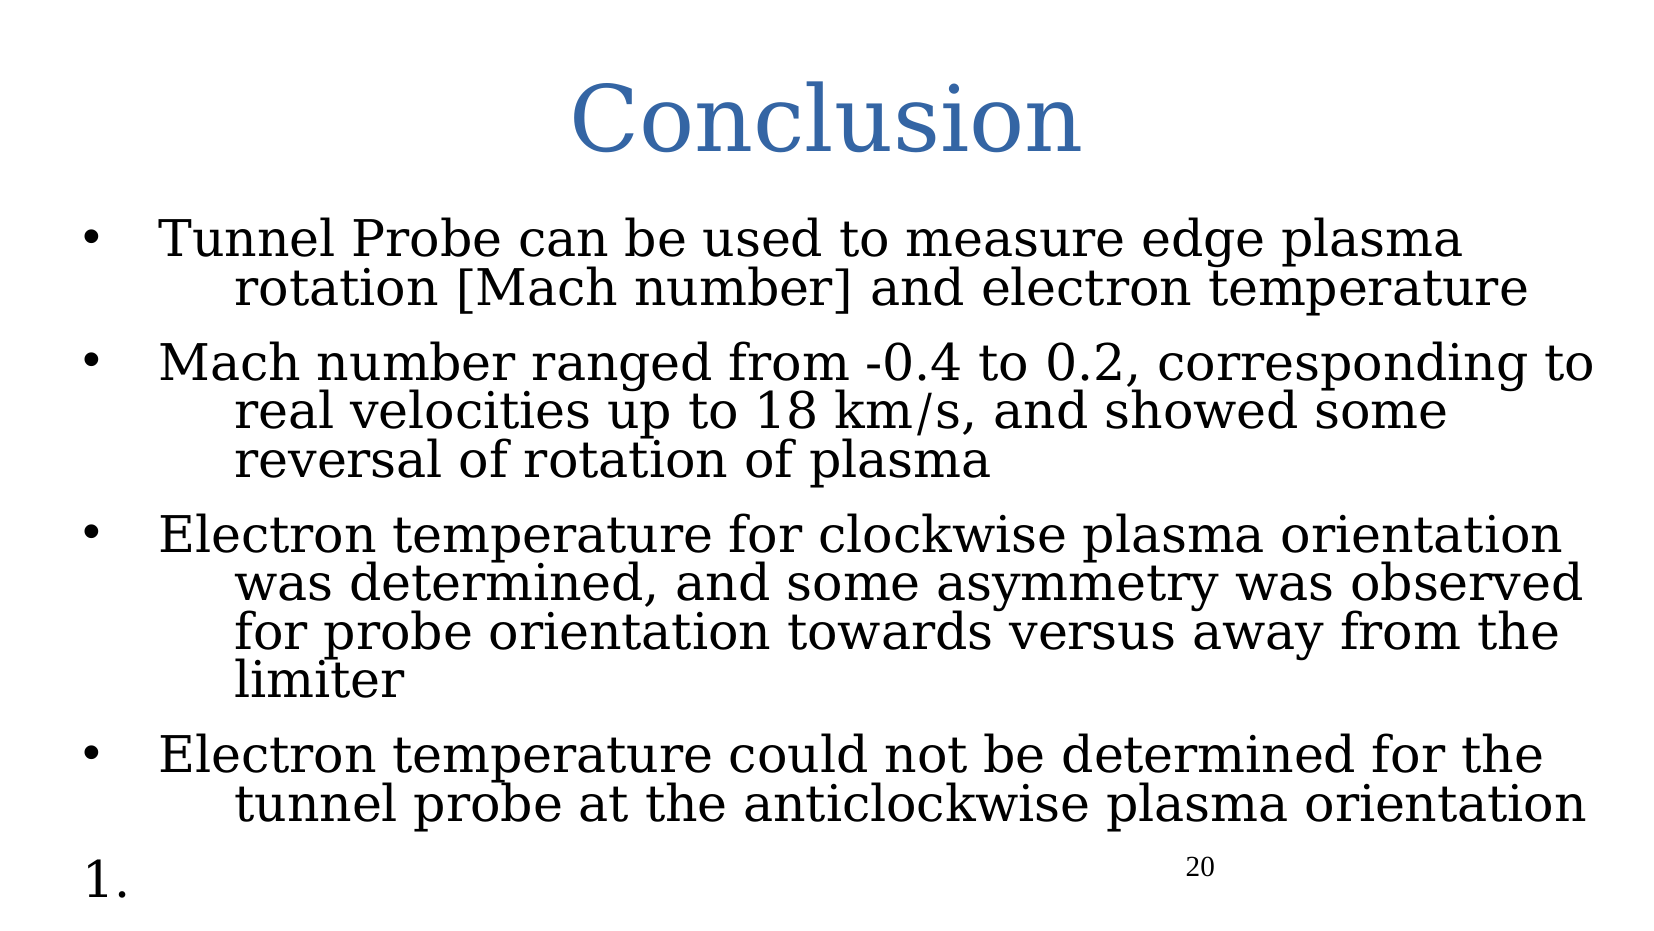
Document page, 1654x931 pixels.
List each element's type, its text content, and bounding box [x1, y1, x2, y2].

text_box [1185, 847, 1571, 912]
list Tunnel Probe can be used to measure edge plasma rotation [Mach number] and electron temperature Mach number ranged from -0.4 to 0.2, corresponding to real velocities up to 18 km/s, and showed some reversal of rotation of plasma Electron temperature for clockwise plasma orientation was determined, and some asymmetry was observed for probe orientation towards versus away from the limiter Electron temperature could not be determined for the tunnel probe at the anticlockwise plasma orientation [82, 217, 1602, 879]
title Conclusion [82, 37, 1571, 193]
